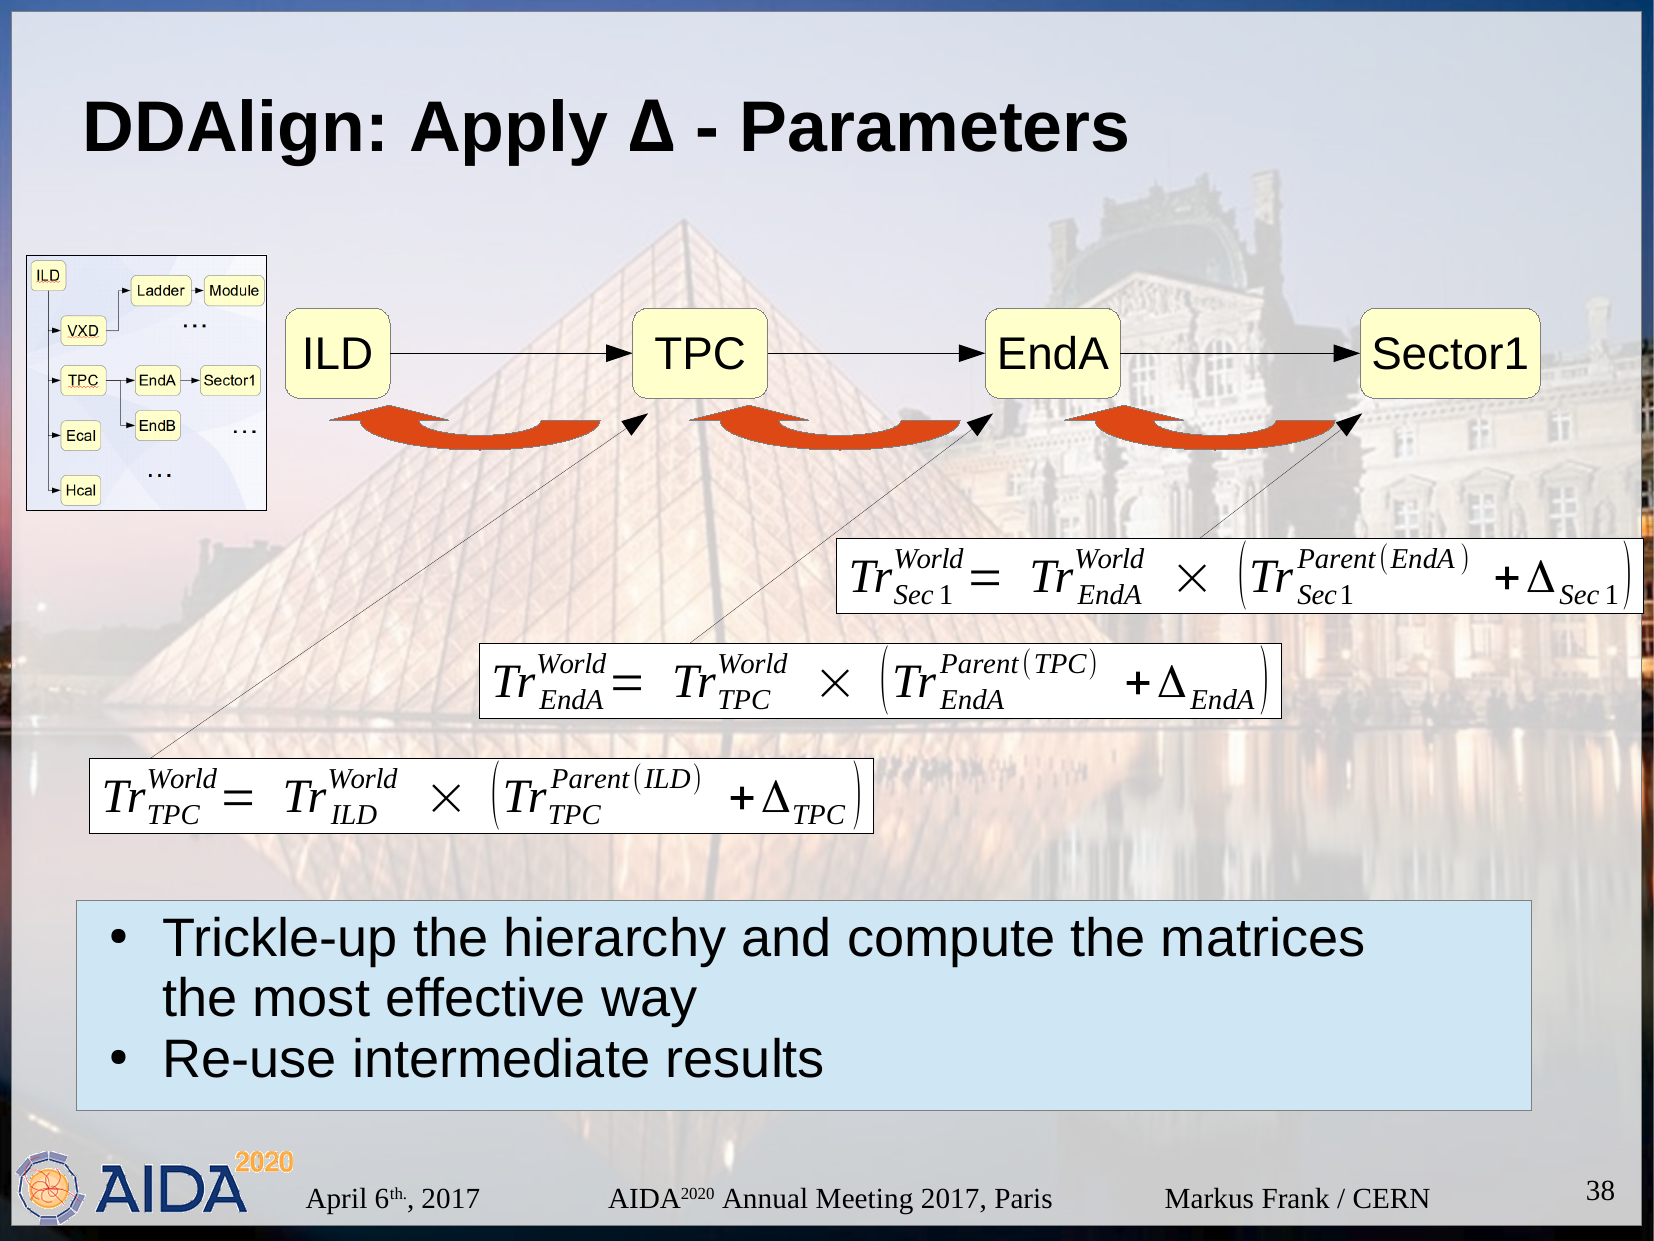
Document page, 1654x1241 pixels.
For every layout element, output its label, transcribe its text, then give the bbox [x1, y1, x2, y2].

chart [479, 643, 1282, 719]
chart [89, 758, 874, 834]
text_box Trickle-up the hierarchy and compute the matrices the most effective way Re-use intermediate results [76, 900, 1532, 1111]
title DDAlign: Apply Δ - Parameters [82, 19, 1536, 227]
text_box Sector1 [1360, 308, 1541, 399]
text_box EndA [985, 308, 1121, 399]
text_box [1064, 405, 1336, 451]
text_box [329, 405, 601, 451]
text_box ILD [285, 308, 391, 399]
chart [836, 538, 1644, 614]
picture [0, 0, 1654, 1241]
text_box [689, 405, 961, 451]
text_box TPC [632, 308, 768, 399]
